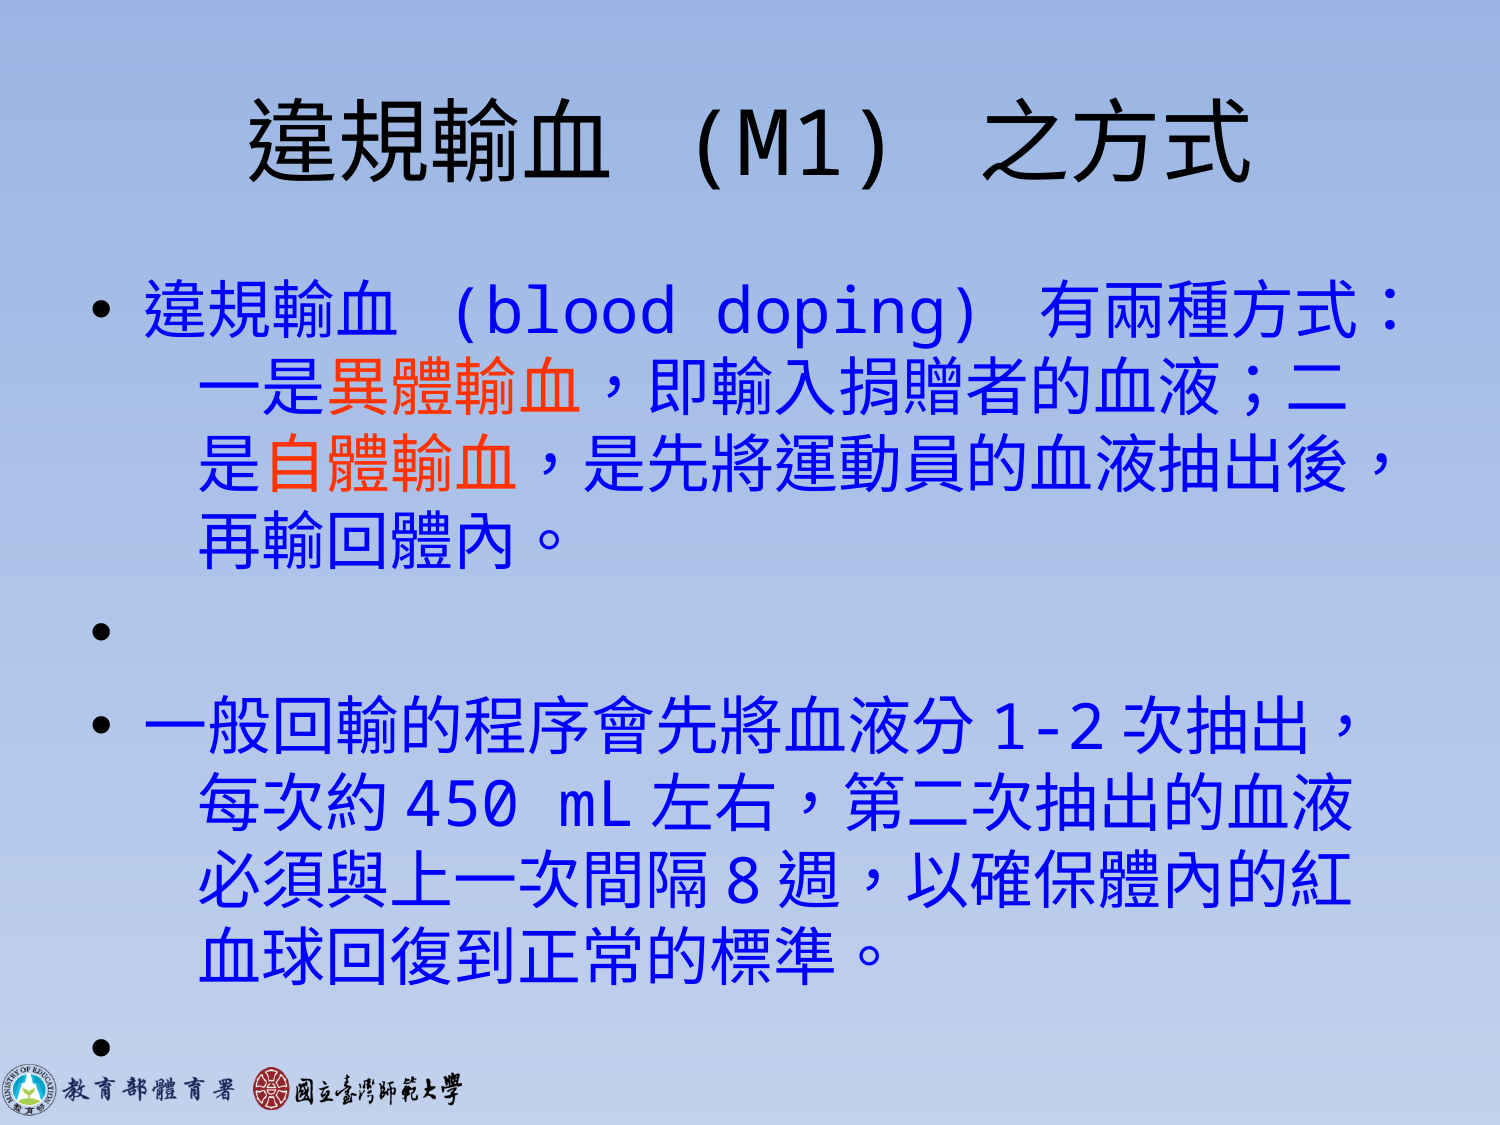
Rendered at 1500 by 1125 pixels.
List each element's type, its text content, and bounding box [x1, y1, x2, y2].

list 違規輸血 (blood doping) 有兩種方式：一是異體輸血，即輸入捐贈者的血液；二是自體輸血，是先將運動員的血液抽出後，再輸回體內。 一般回輸的程序會先將血液分1-2次抽出，每次約450 mL左右，第二次抽出的血液必須與上一次間隔8週，以確保體內的紅血球回復到正常的標準。 [75, 262, 1426, 1005]
title 違規輸血 (M1) 之方式 [75, 45, 1426, 233]
